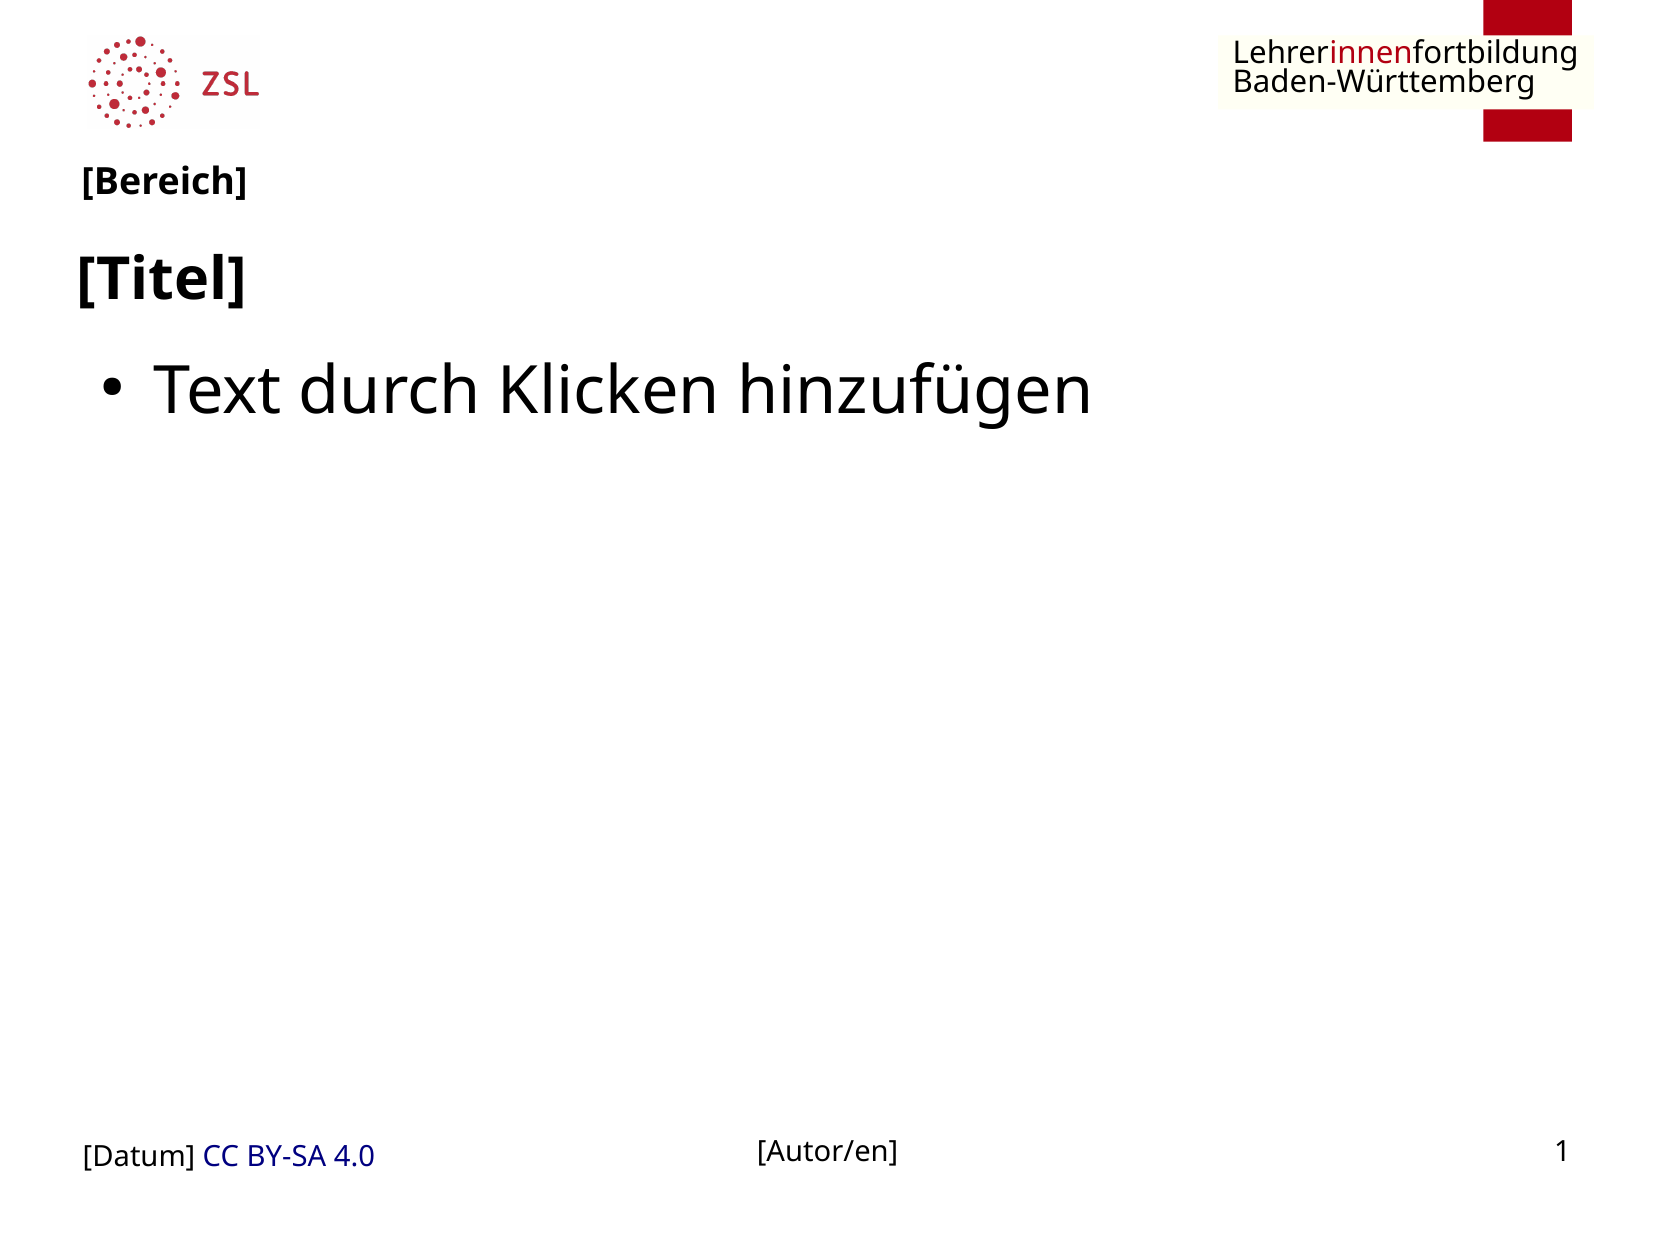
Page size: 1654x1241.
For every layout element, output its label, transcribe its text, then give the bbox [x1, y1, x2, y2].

text_box [Datum] CC BY-SA 4.0 [82, 1129, 468, 1216]
text_box [Autor/en] [565, 1129, 1090, 1216]
picture [87, 35, 260, 129]
list Text durch Klicken hinzufügen [82, 342, 1571, 1052]
text_box <Foliennummer> [1185, 1129, 1571, 1216]
text_box [Titel] [76, 236, 597, 325]
